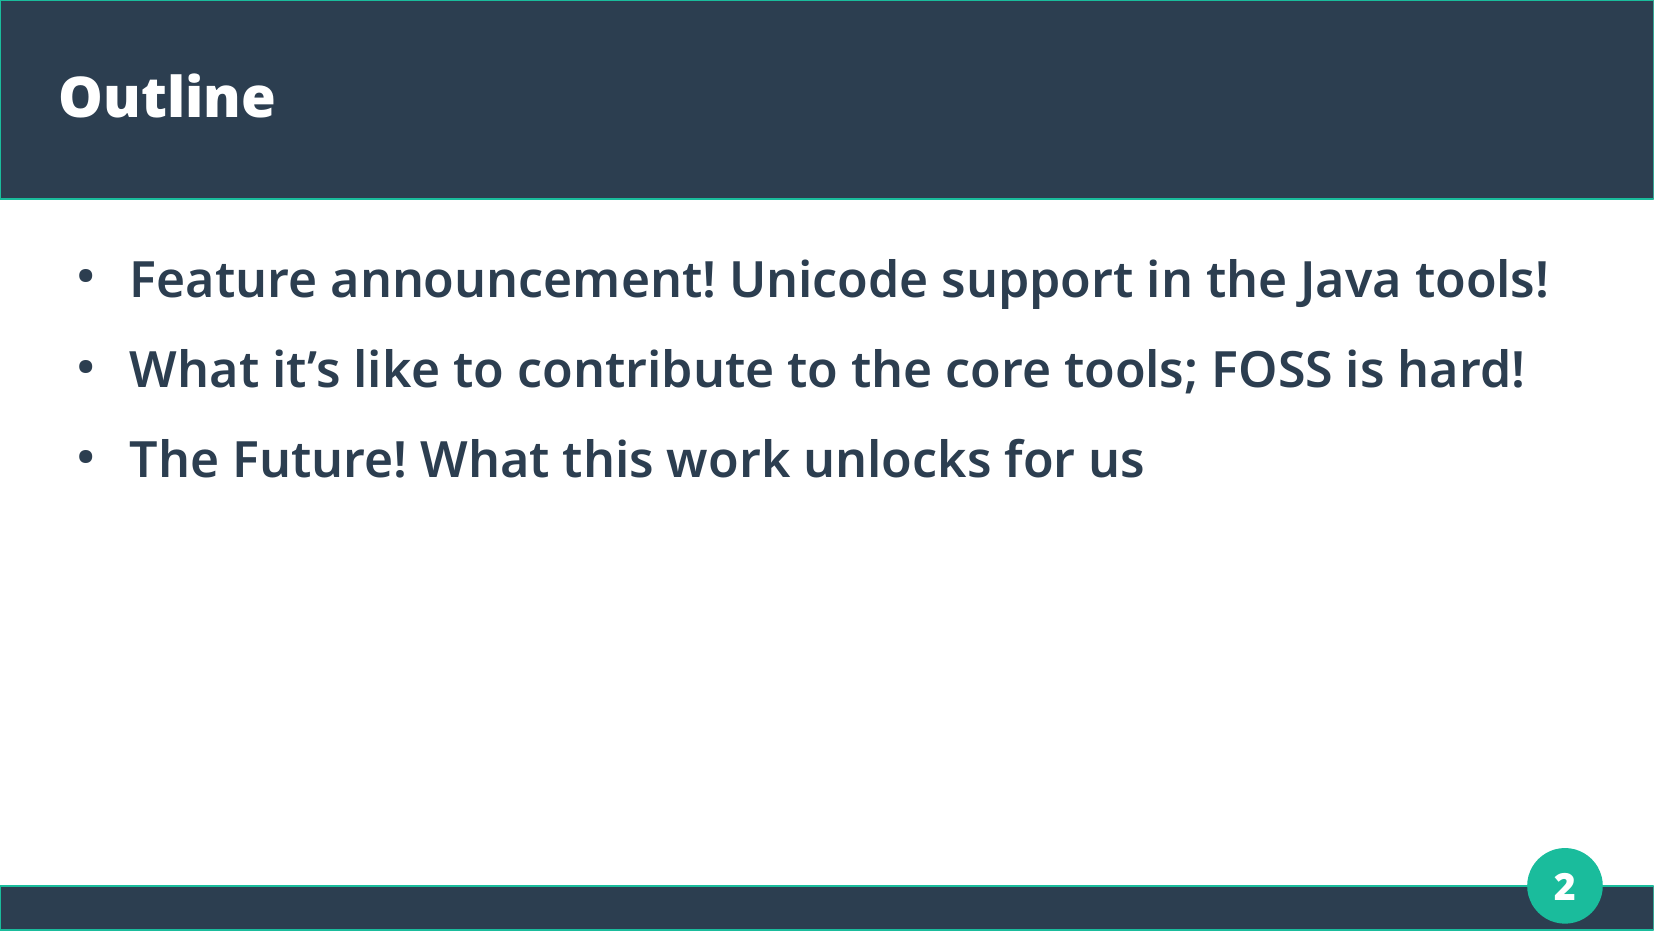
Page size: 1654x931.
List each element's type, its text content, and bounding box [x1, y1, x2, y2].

title Outline [59, 37, 1595, 156]
list Feature announcement! Unicode support in the Java tools! What it’s like to contribute to the core tools; FOSS is hard! The Future! What this work unlocks for us [59, 243, 1595, 864]
